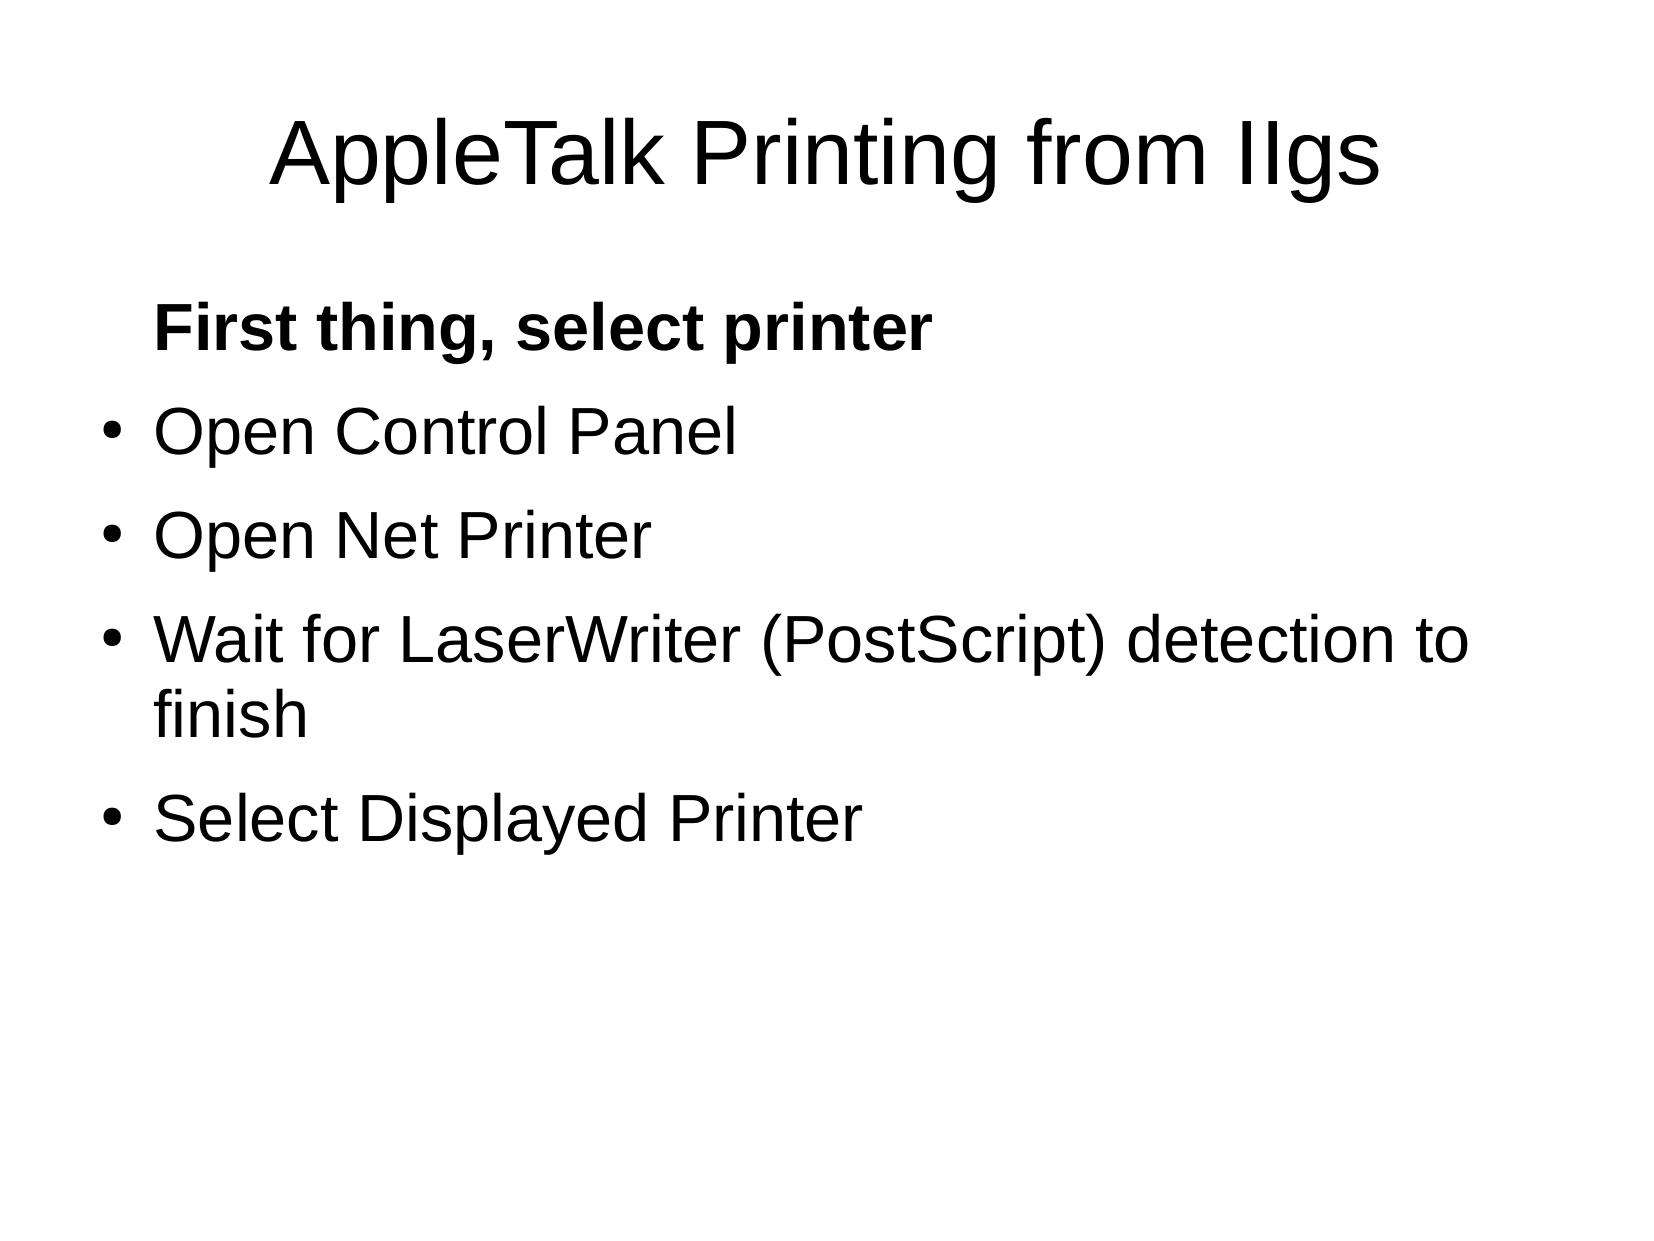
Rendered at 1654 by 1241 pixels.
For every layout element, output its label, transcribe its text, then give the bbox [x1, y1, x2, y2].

title AppleTalk Printing from IIgs [82, 49, 1571, 257]
list First thing, select printer Open Control Panel Open Net Printer Wait for LaserWriter (PostScript) detection to finish Select Displayed Printer [82, 290, 1571, 1010]
